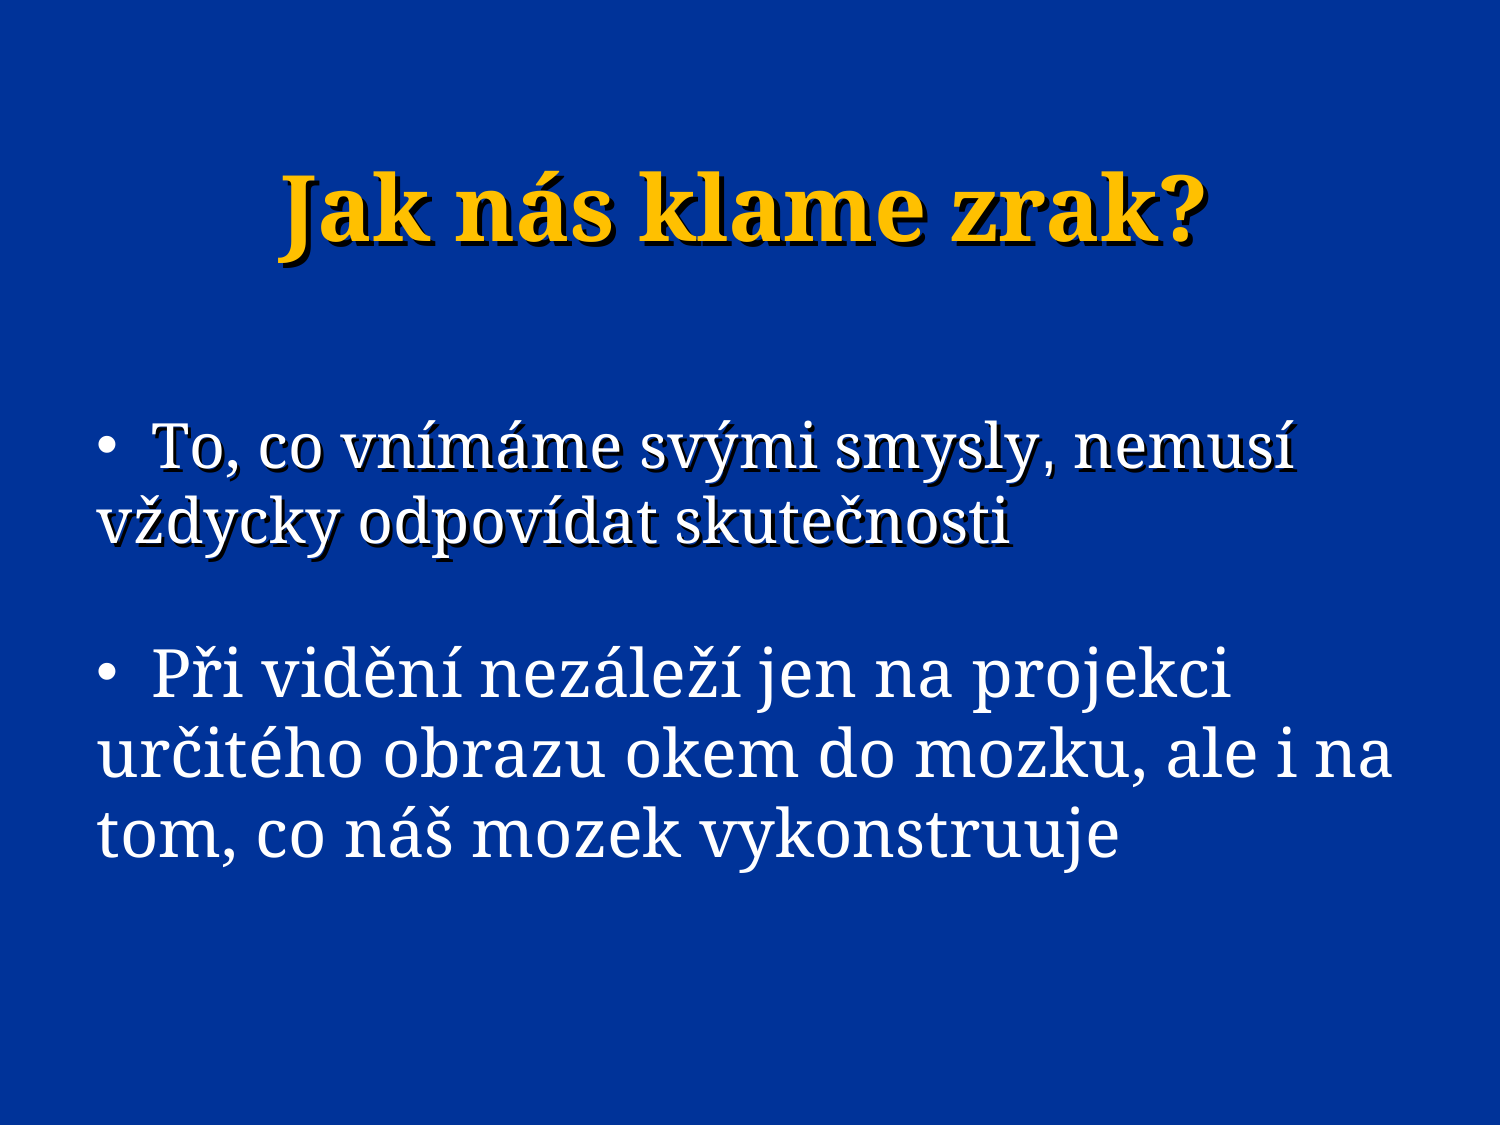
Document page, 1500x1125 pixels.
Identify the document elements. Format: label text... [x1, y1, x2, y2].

title Jak nás klame zrak? [70, 81, 1421, 329]
text_box To, co vnímáme svými smysly, nemusí vždycky odpovídat skutečnosti Při vidění nezáleží jen na projekci určitého obrazu okem do mozku, ale i na tom, co náš mozek vykonstruuje [82, 351, 1433, 926]
